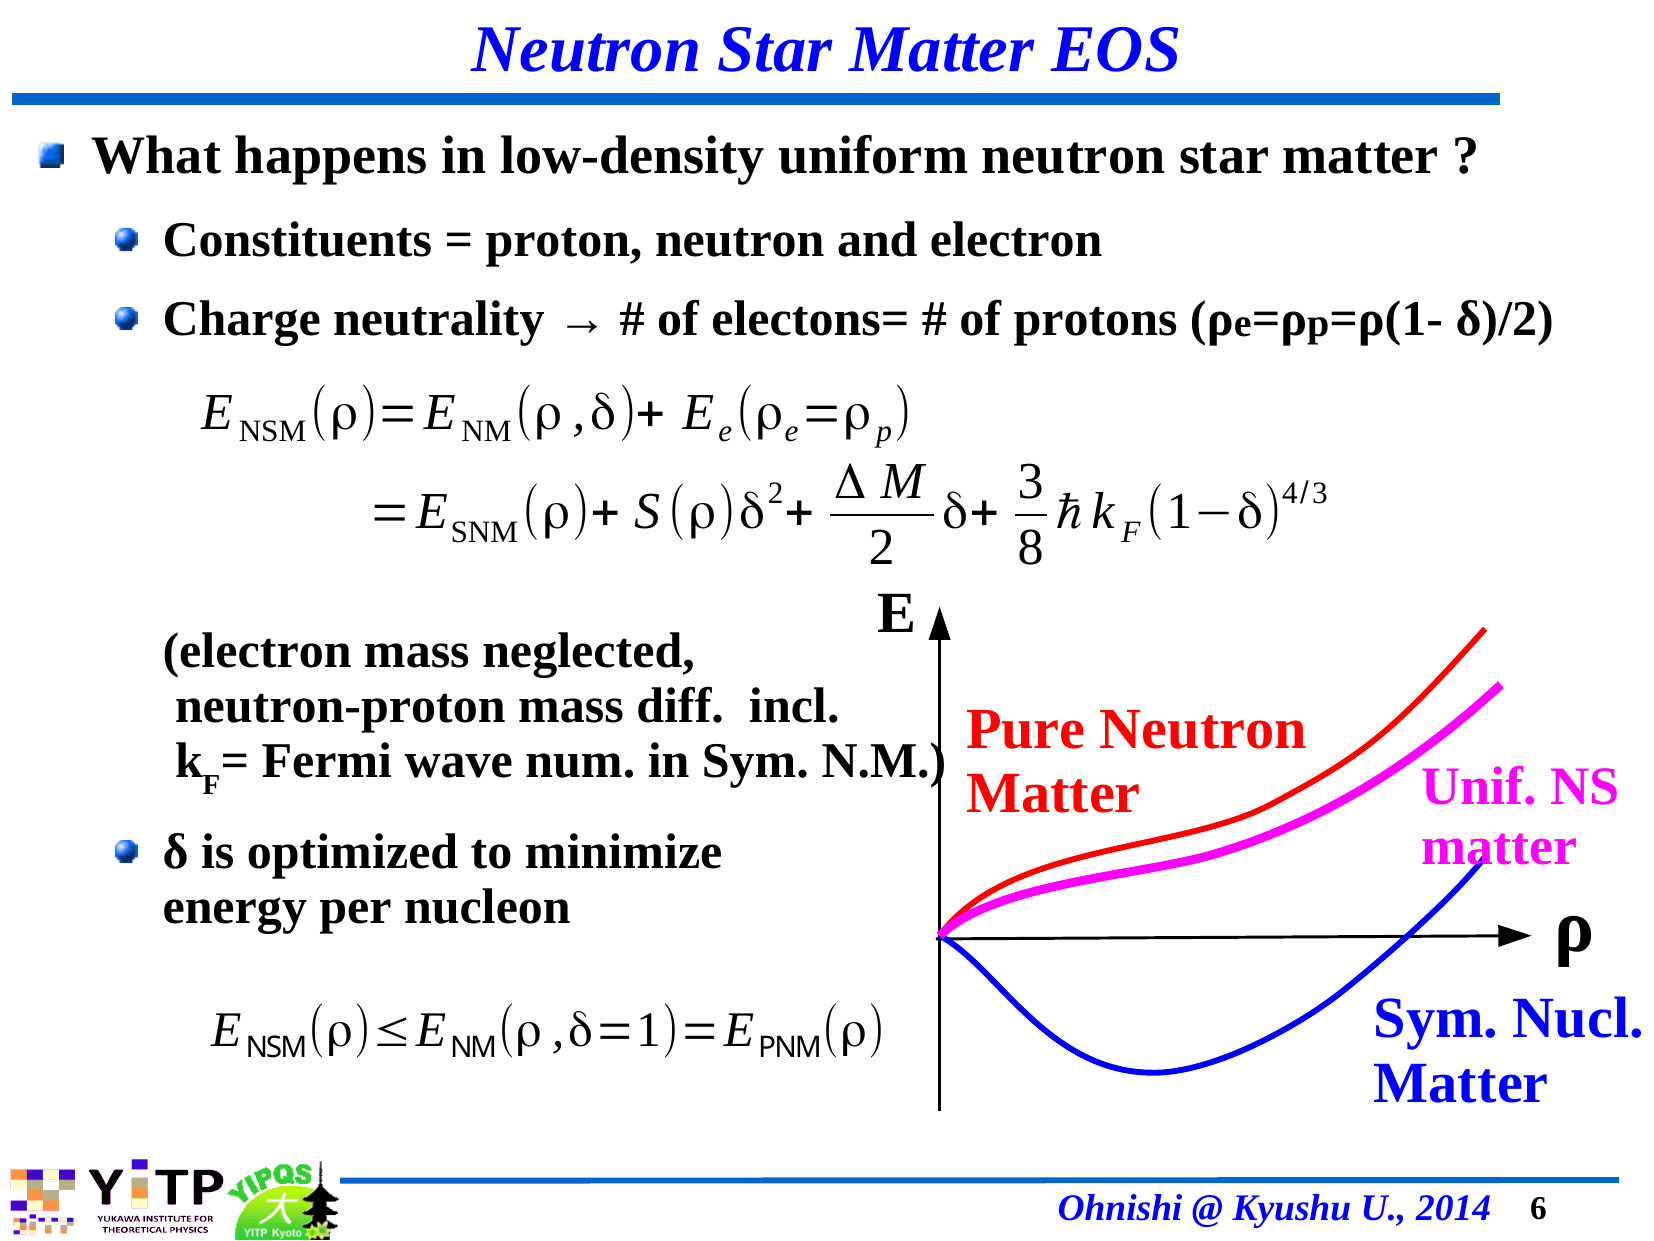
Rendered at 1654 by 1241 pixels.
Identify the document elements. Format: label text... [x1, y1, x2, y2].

text_box ρ [1581, 884, 1604, 968]
picture [0, 1154, 340, 1241]
text_box Sym. Nucl. Matter [1581, 985, 1654, 1118]
list What happens in low-density uniform neutron star matter ? Constituents = proton, neutron and electron Charge neutrality → # of electons= # of protons (ρe=ρp=ρ(1- δ)/2) (electron mass neglected, neutron-proton mass diff. incl. kF= Fermi wave num. in Sym. N.M.) δ is optimized to minimize energy per nucleon [20, 124, 1581, 1137]
text_box Unif. NS matter [1421, 756, 1621, 879]
chart [201, 1000, 893, 1061]
chart [192, 383, 1333, 577]
title Neutron Star Matter EOS [0, 0, 1654, 99]
